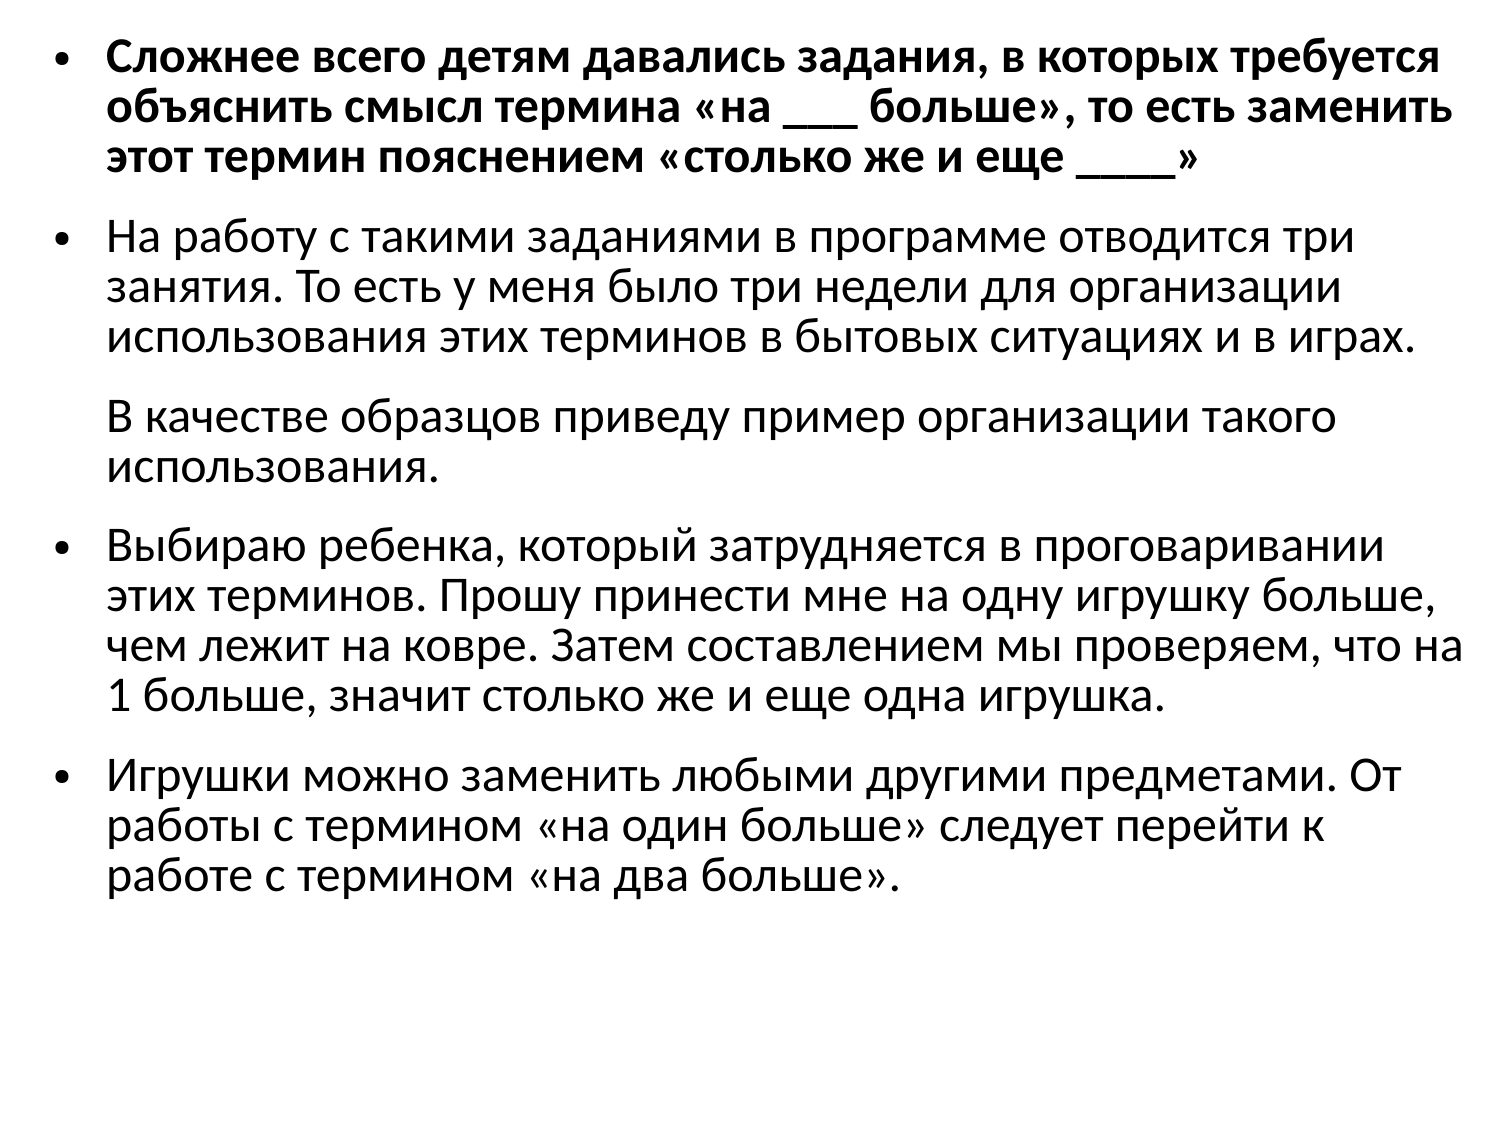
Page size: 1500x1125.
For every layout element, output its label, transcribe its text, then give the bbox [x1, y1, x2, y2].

list Сложнее всего детям давались задания, в которых требуется объяснить смысл термина «на ___ больше», то есть заменить этот термин пояснением «столько же и еще ____» На работу с такими заданиями в программе отводится три занятия. То есть у меня было три недели для организации использования этих терминов в бытовых ситуациях и в играх. В качестве образцов приведу пример организации такого использования. Выбираю ребенка, который затрудняется в проговаривании этих терминов. Прошу принести мне на одну игрушку больше, чем лежит на ковре. Затем составлением мы проверяем, что на 1 больше, значит столько же и еще одна игрушка. Игрушки можно заменить любыми другими предметами. От работы с термином «на один больше» следует перейти к работе с термином «на два больше». [35, 35, 1477, 1069]
